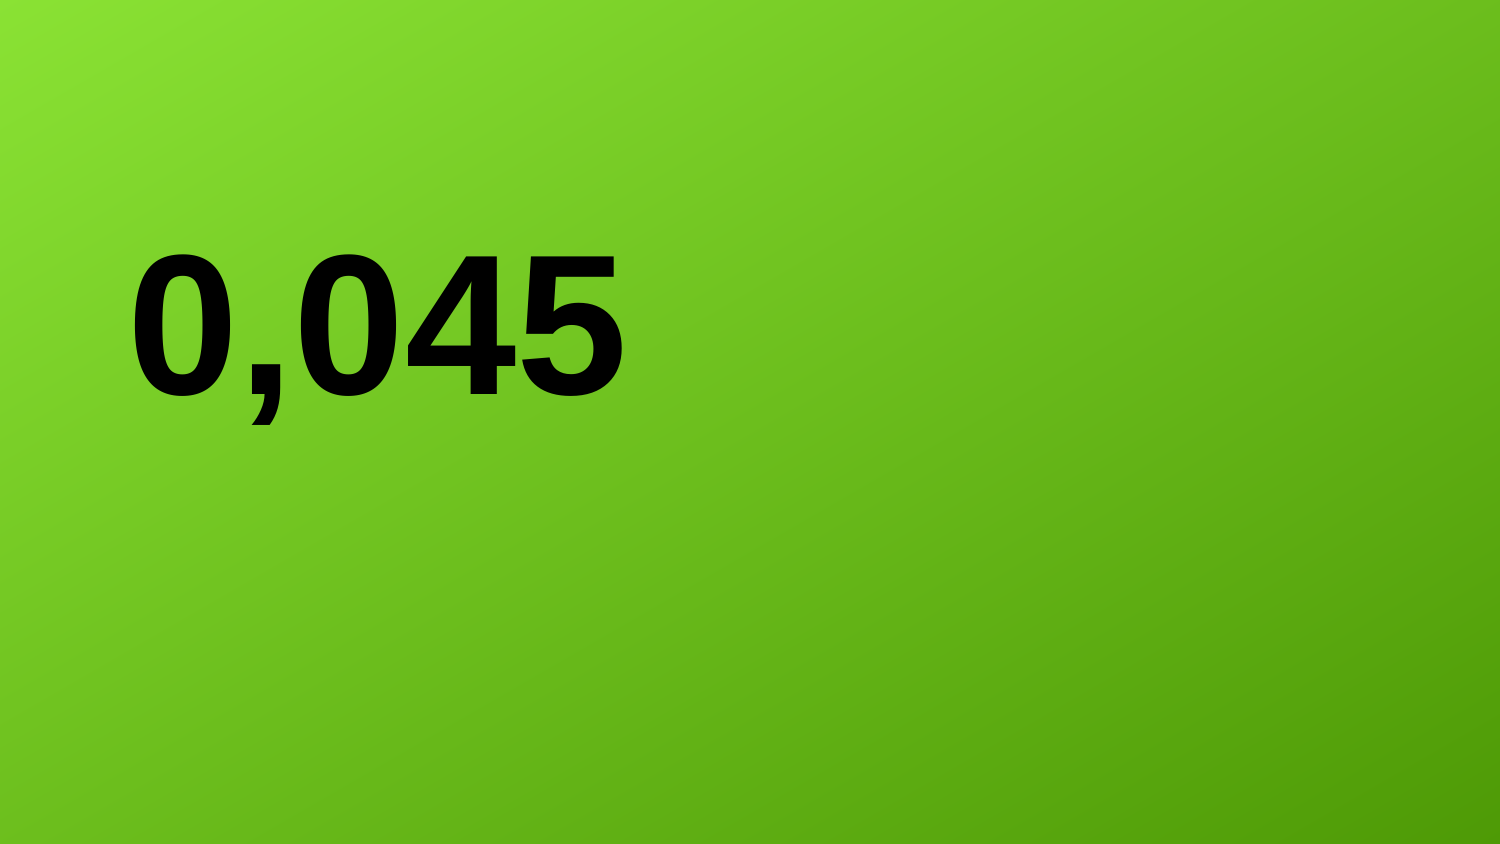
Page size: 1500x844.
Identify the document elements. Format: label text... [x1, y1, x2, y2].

text_box 0,045 [112, 259, 1388, 450]
text_box 0,045 [162, 276, 202, 374]
text_box 0,045 [328, 276, 368, 374]
text_box 0,045 [430, 283, 471, 346]
